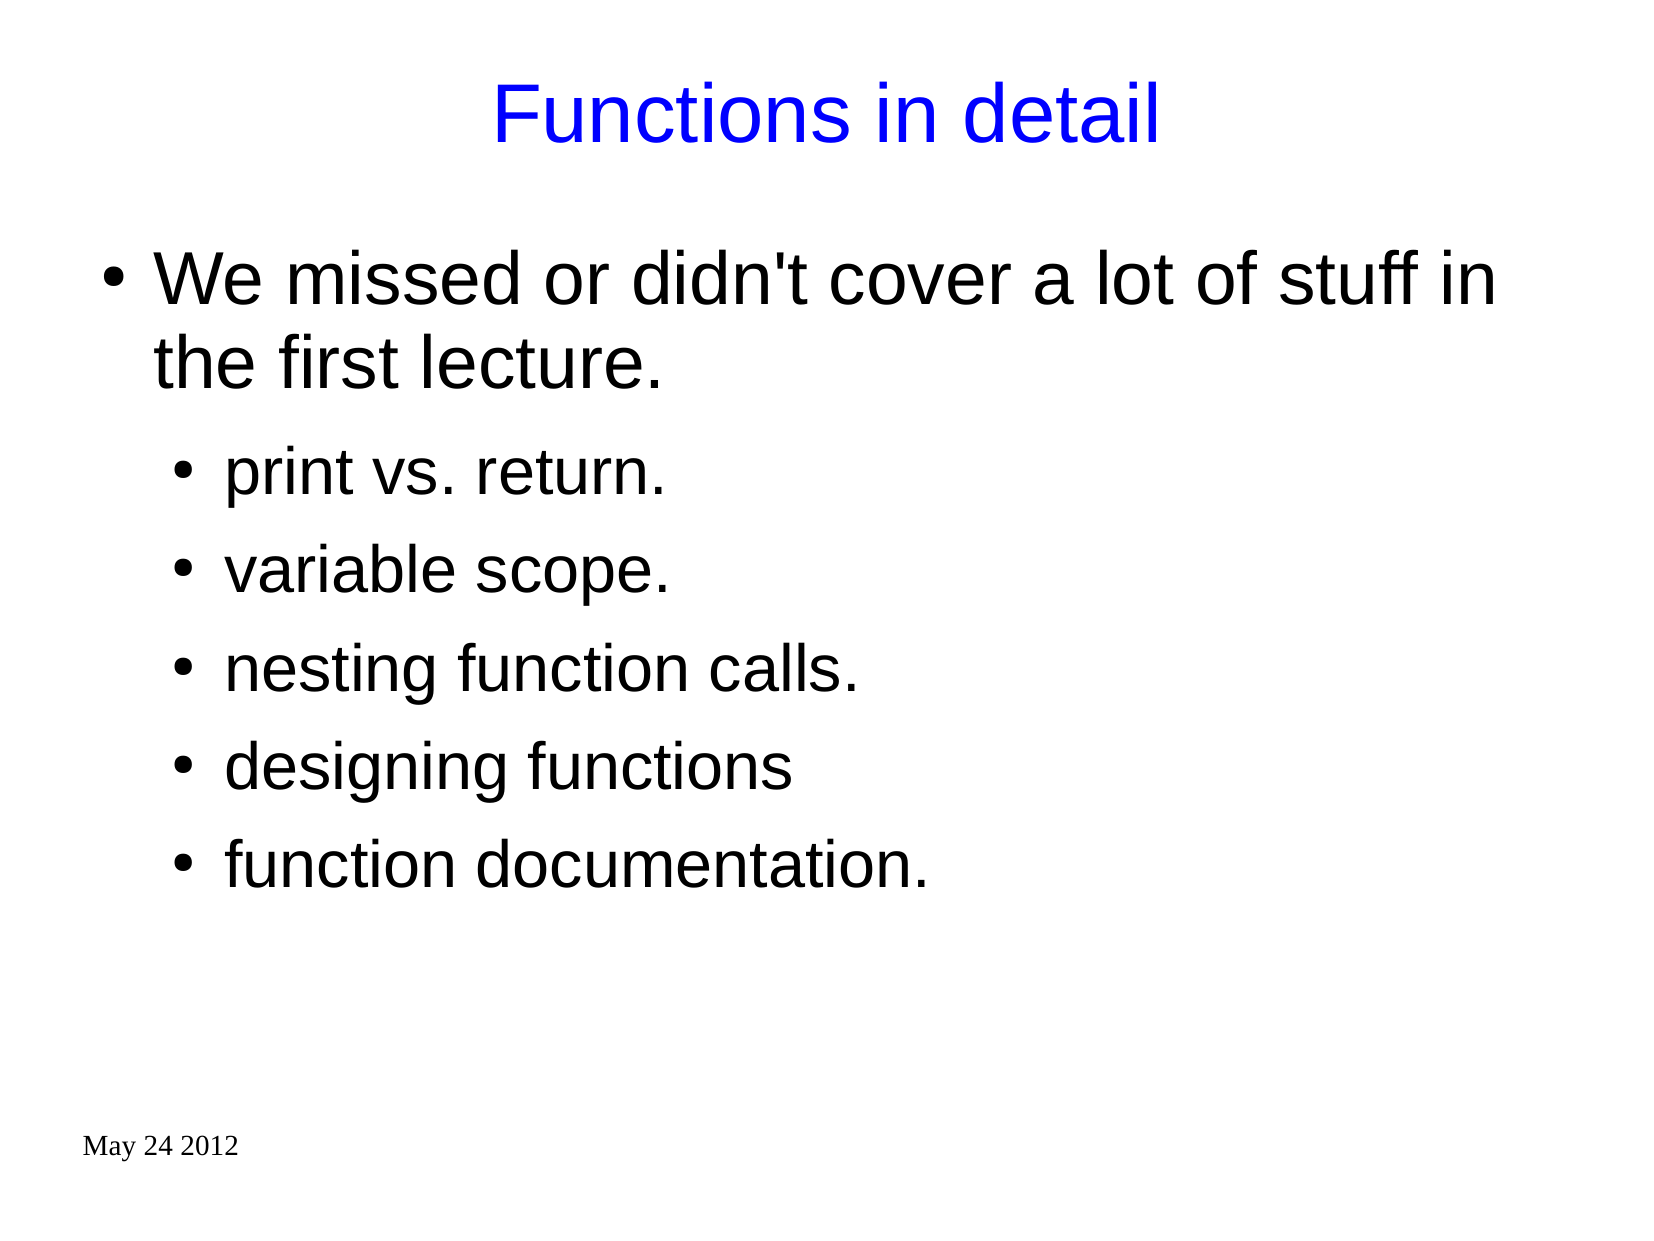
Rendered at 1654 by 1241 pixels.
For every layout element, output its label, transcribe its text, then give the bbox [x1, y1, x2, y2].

list We missed or didn't cover a lot of stuff in the first lecture. print vs. return. variable scope. nesting function calls. designing functions function documentation. [82, 236, 1571, 1109]
title Functions in detail [82, 49, 1571, 178]
